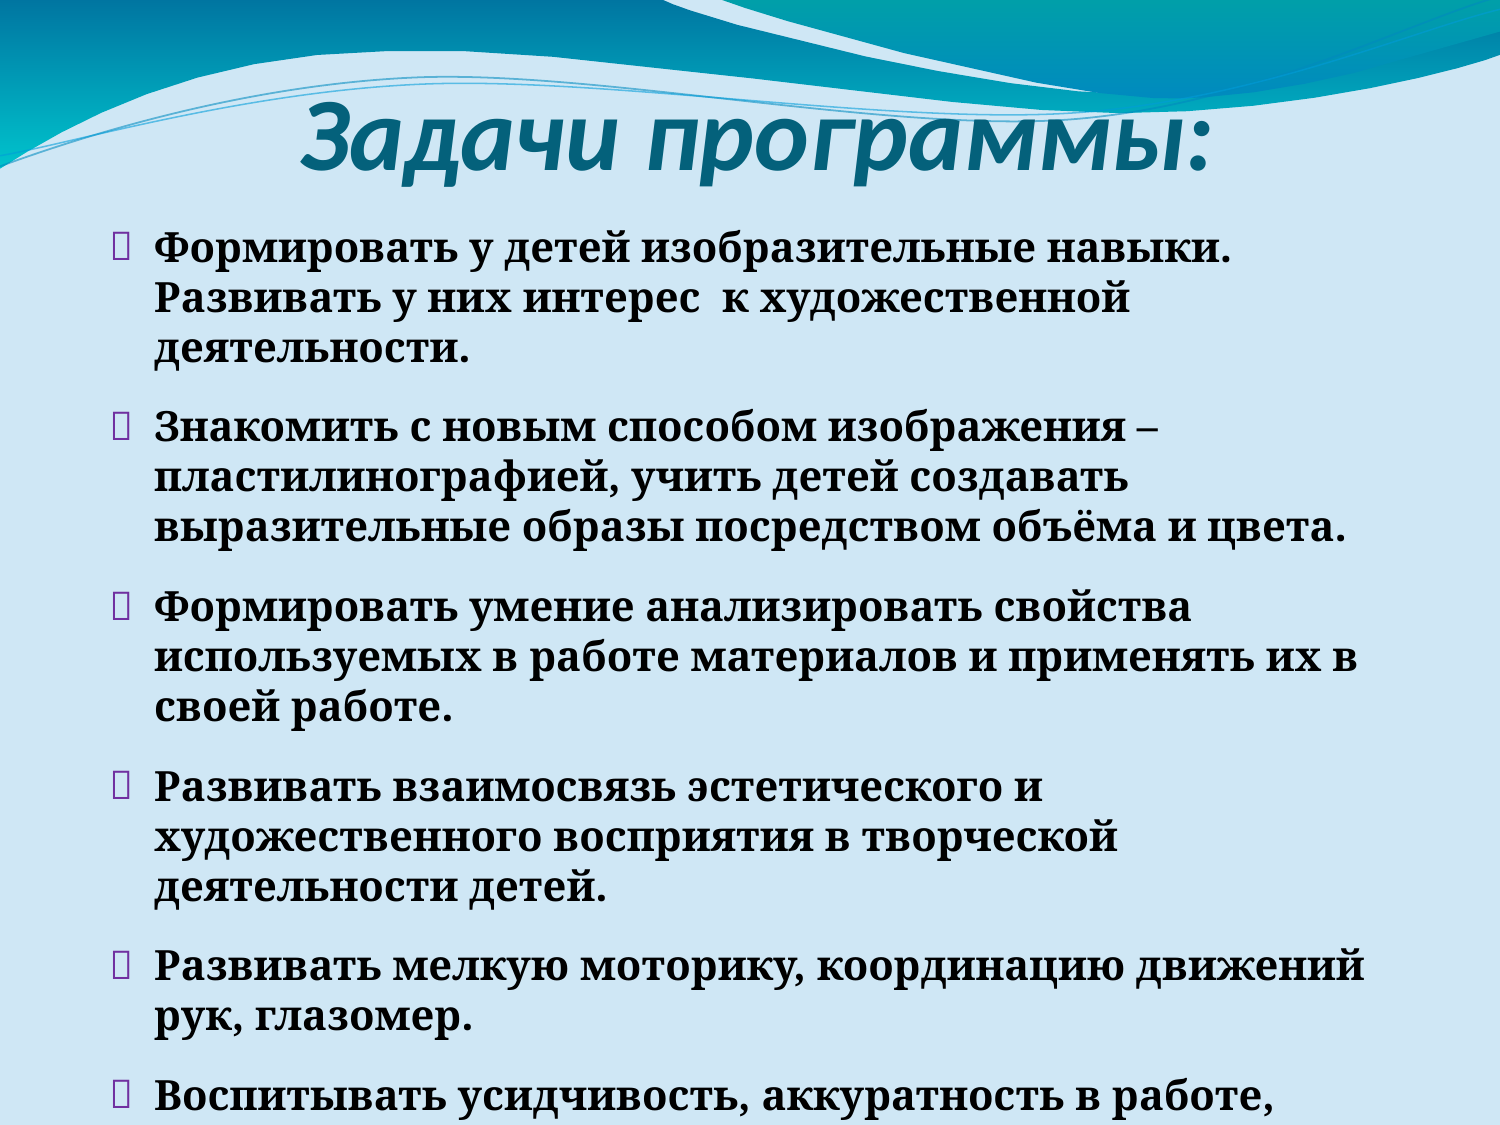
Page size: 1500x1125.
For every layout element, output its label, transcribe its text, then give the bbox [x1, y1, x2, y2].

list Формировать у детей изобразительные навыки. Развивать у них интерес к художественной деятельности. Знакомить с новым способом изображения – пластилинографией, учить детей создавать выразительные образы посредством объёма и цвета. Формировать умение анализировать свойства используемых в работе материалов и применять их в своей работе. Развивать взаимосвязь эстетического и художественного восприятия в творческой деятельности детей. Развивать мелкую моторику, координацию движений рук, глазомер. Воспитывать усидчивость, аккуратность в работе, желание доводить начатое дело до конца. [94, 213, 1445, 934]
title Задачи программы: [82, 59, 1433, 247]
